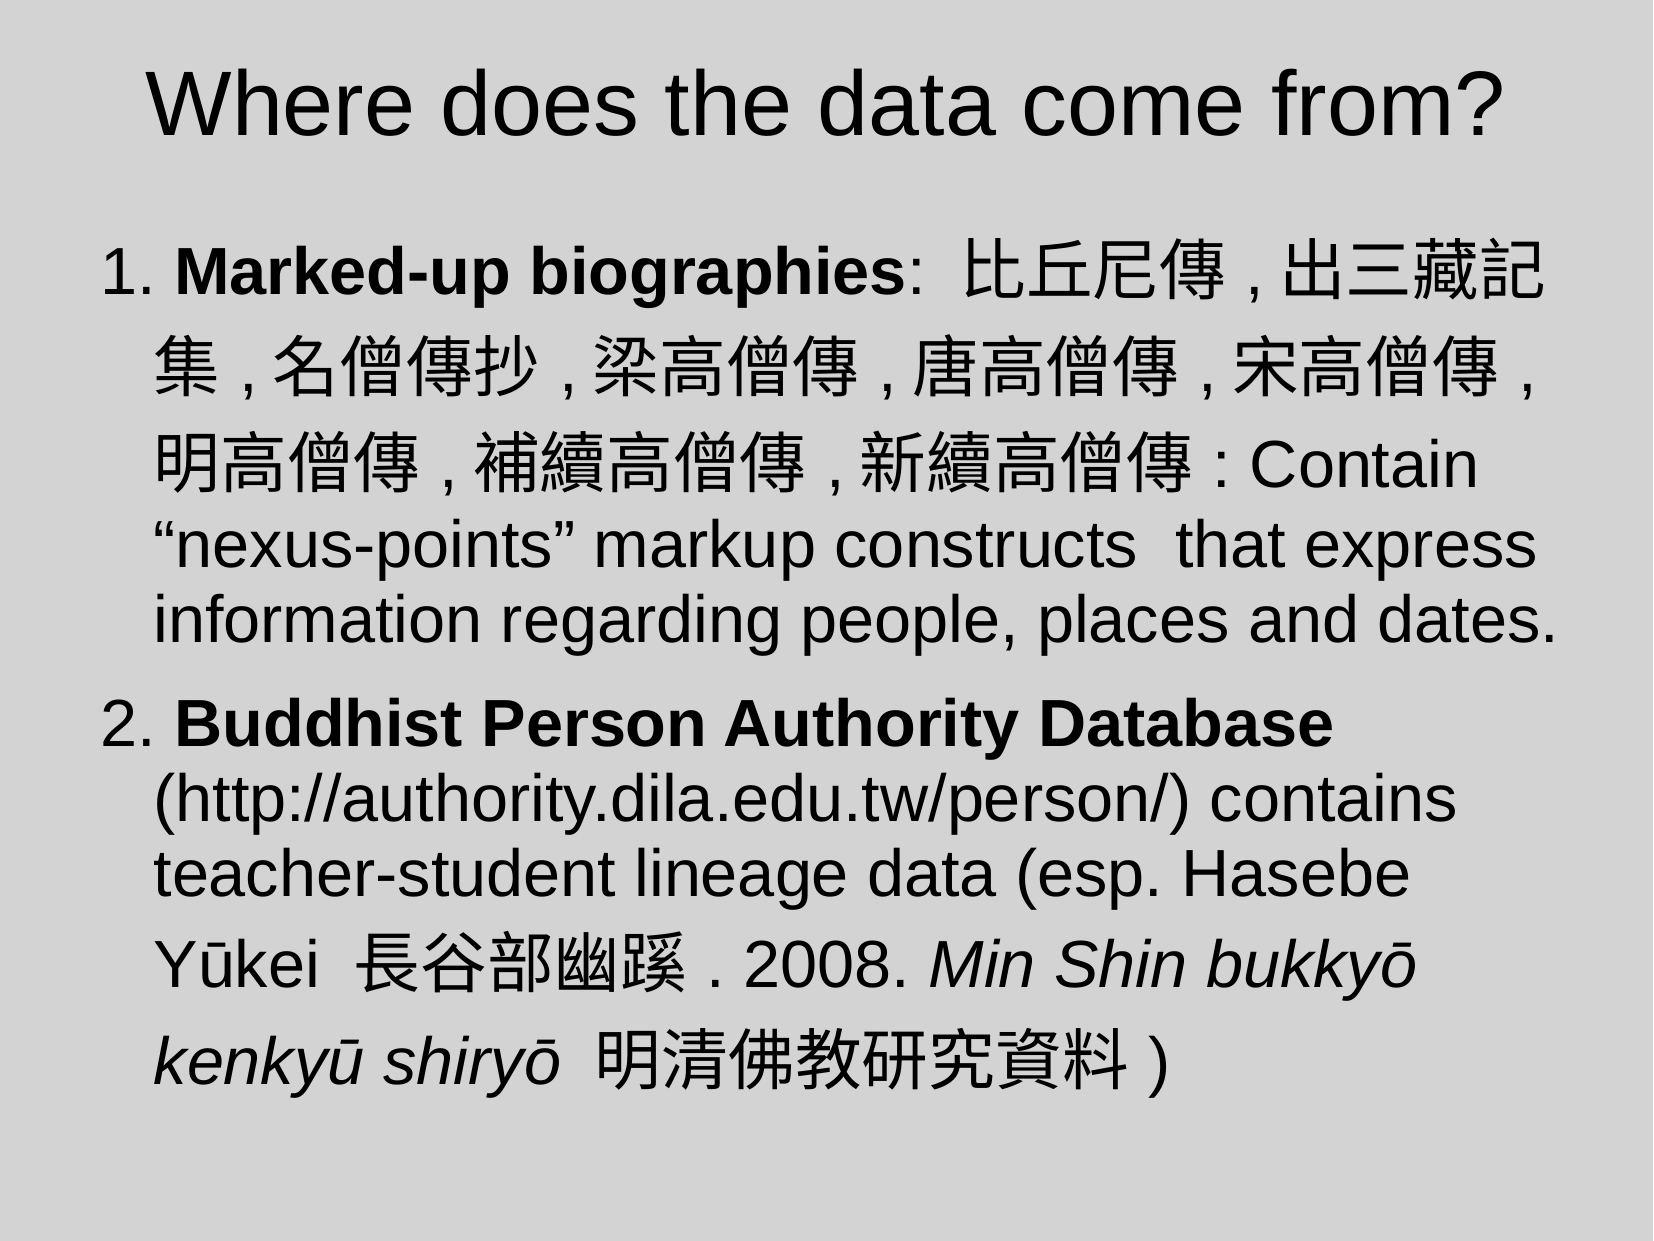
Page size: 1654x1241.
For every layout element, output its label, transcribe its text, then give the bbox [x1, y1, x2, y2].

list Marked-up biographies: 比丘尼傳,出三藏記集,名僧傳抄,梁高僧傳,唐高僧傳,宋高僧傳,明高僧傳,補續高僧傳,新續高僧傳: Contain “nexus-points” markup constructs that express information regarding people, places and dates. Buddhist Person Authority Database (http://authority.dila.edu.tw/person/) contains teacher-student lineage data (esp. Hasebe Yūkei 長谷部幽蹊. 2008. Min Shin bukkyō kenkyū shiryō 明清佛教研究資料) [82, 216, 1571, 1173]
title Where does the data come from? [82, 16, 1571, 192]
